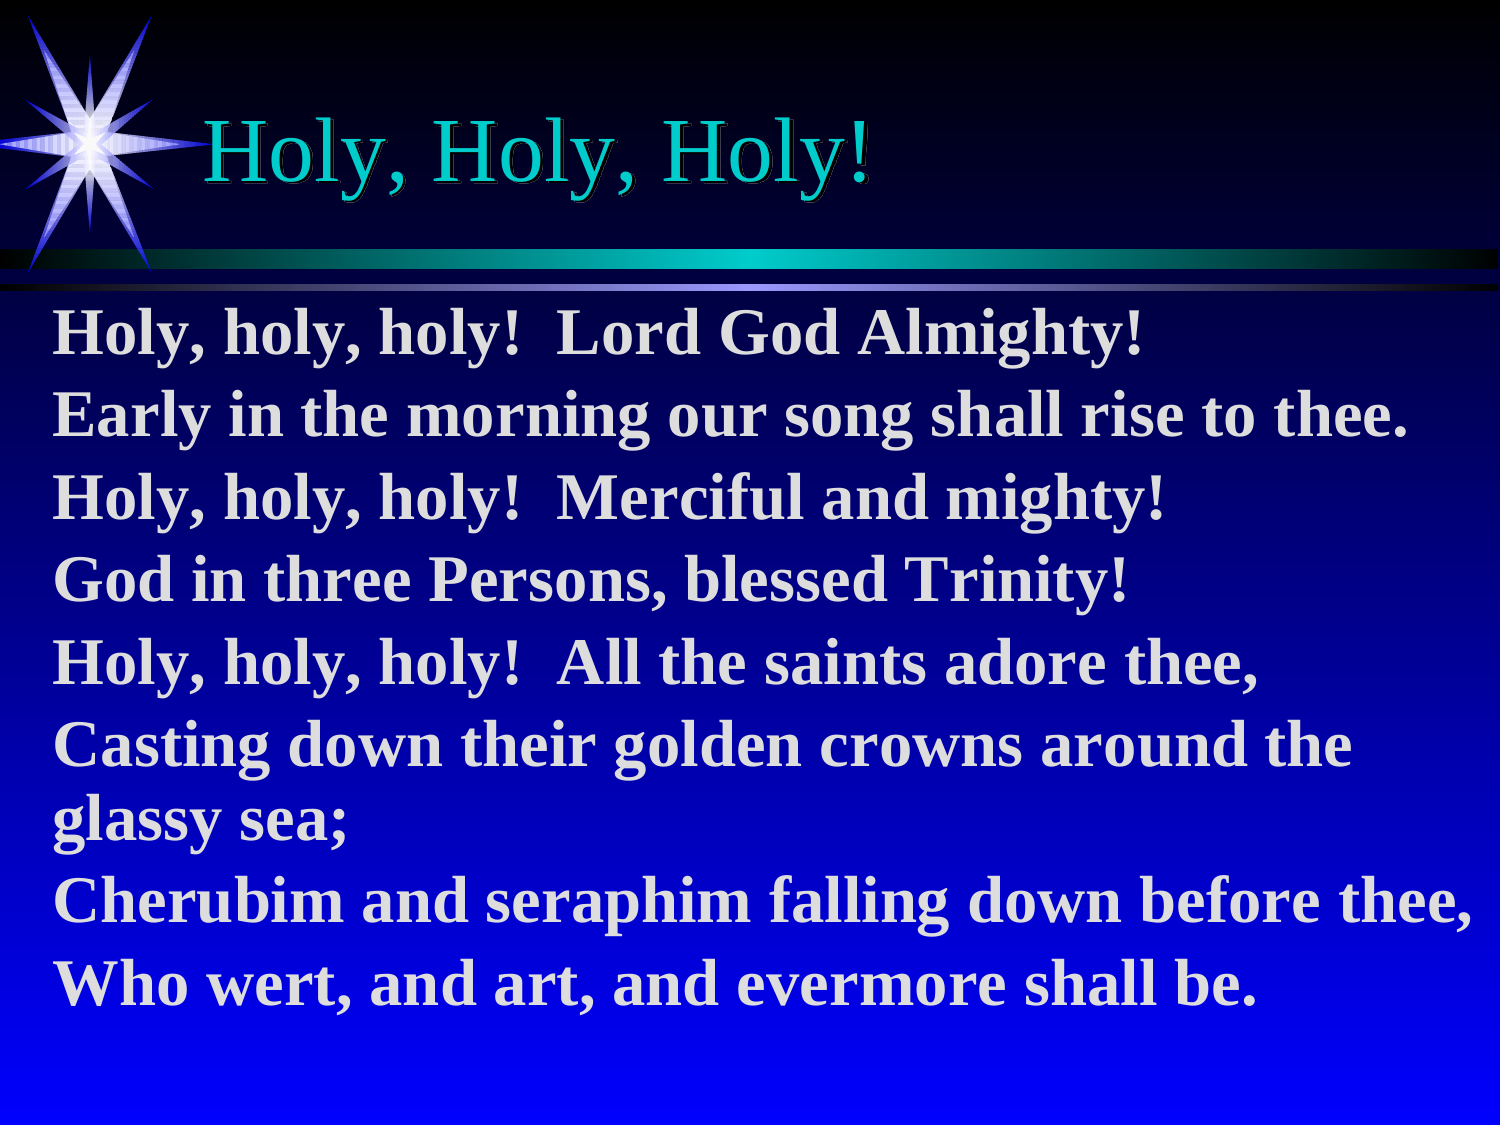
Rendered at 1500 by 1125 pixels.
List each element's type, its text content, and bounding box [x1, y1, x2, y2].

title Holy, Holy, Holy! [187, 56, 1463, 244]
text_box Holy, holy, holy! Lord God Almighty! Early in the morning our song shall rise to thee. Holy, holy, holy! Merciful and mighty! God in three Persons, blessed Trinity! Holy, holy, holy! All the saints adore thee, Casting down their golden crowns around the glassy sea; Cherubim and seraphim falling down before thee, Who wert, and art, and evermore shall be. [37, 287, 1499, 1028]
